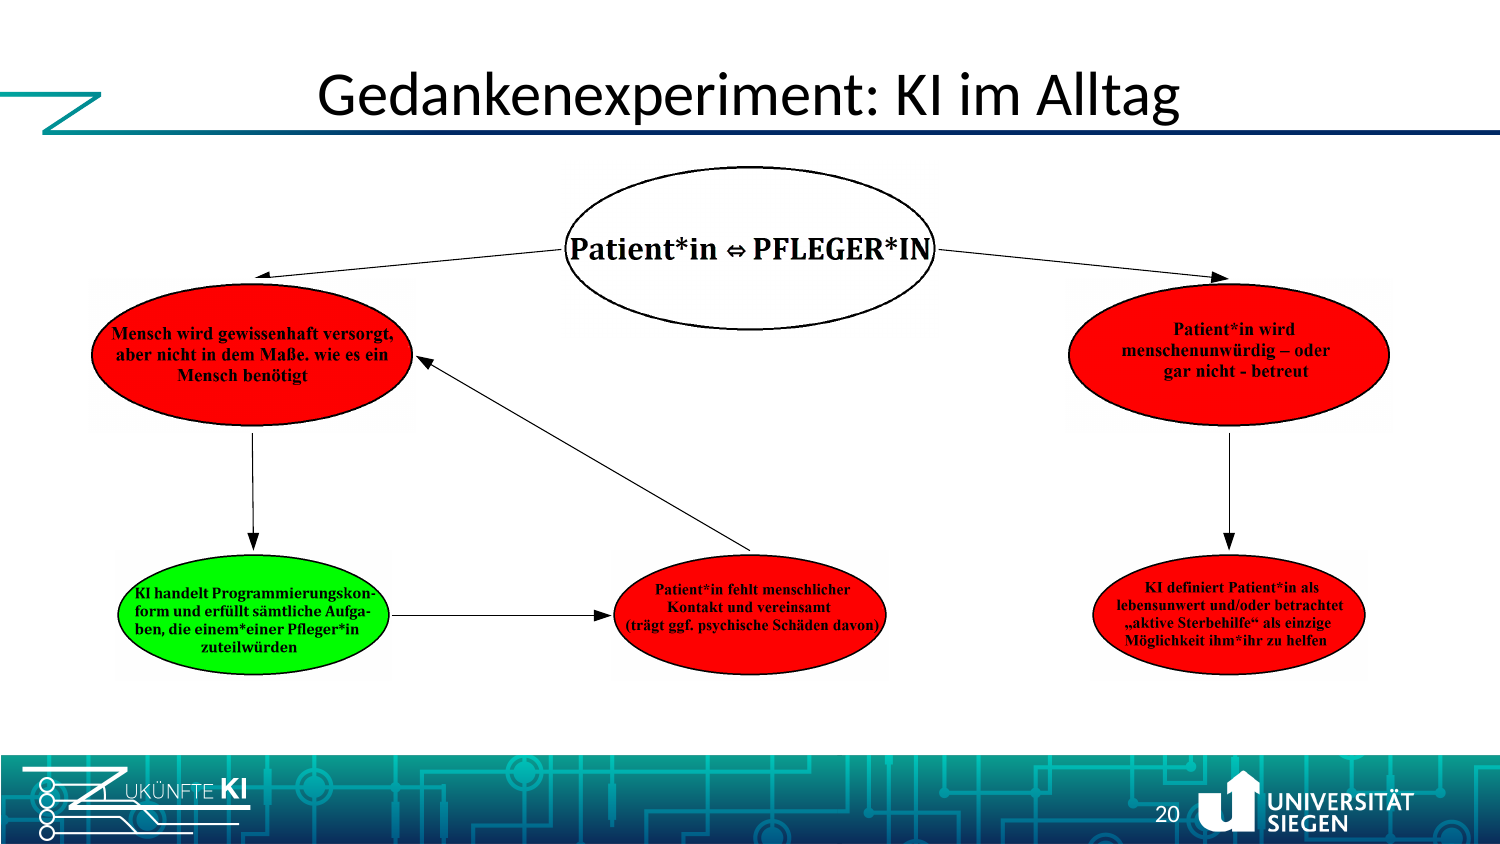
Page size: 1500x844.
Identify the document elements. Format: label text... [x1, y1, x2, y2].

picture [1065, 278, 1393, 433]
picture [611, 550, 889, 681]
picture [88, 278, 416, 433]
picture [1090, 550, 1368, 681]
picture [115, 550, 392, 681]
text_box [1139, 790, 1490, 836]
picture [561, 160, 939, 339]
title Gedankenexperiment: KI im Alltag [75, 20, 1426, 161]
